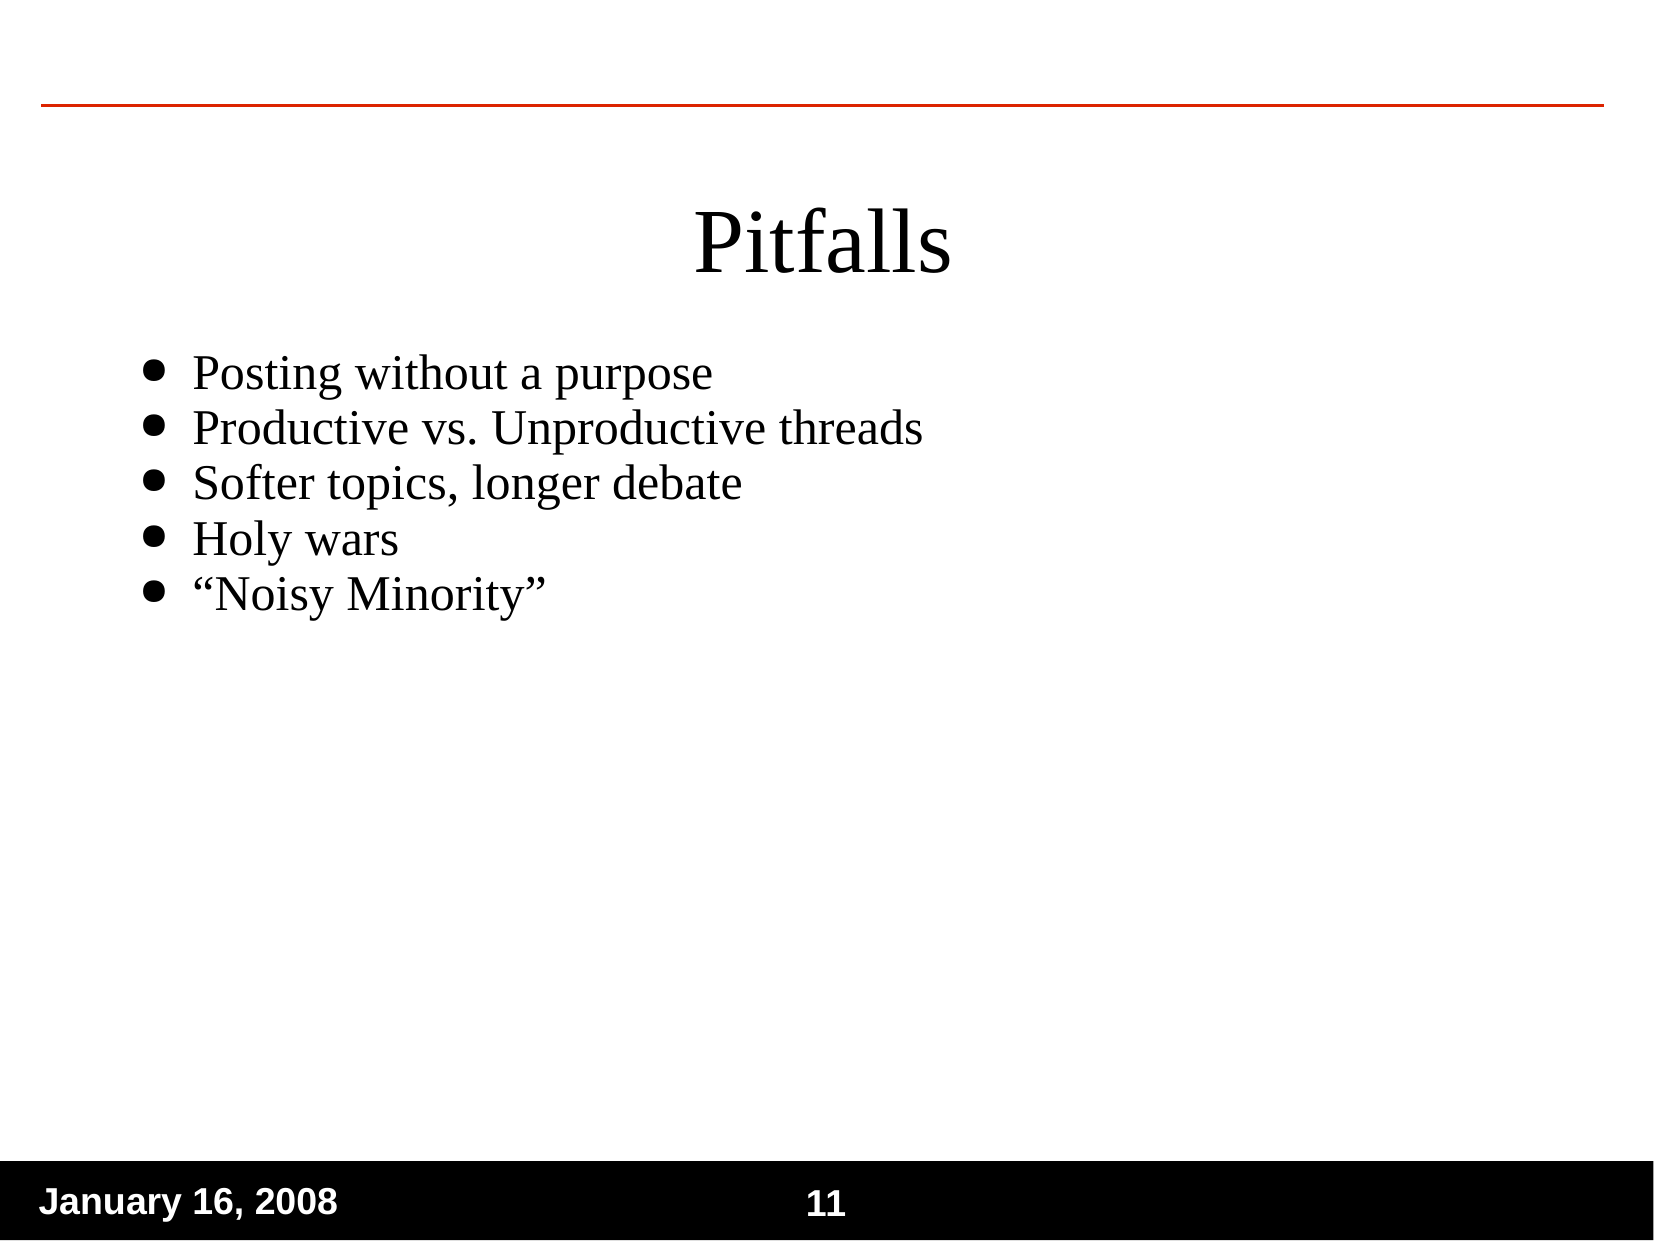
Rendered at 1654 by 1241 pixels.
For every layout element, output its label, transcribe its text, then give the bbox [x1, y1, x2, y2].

title Pitfalls [117, 137, 1530, 346]
list Posting without a purpose Productive vs. Unproductive threads Softer topics, longer debate Holy wars “Noisy Minority” [121, 344, 1534, 1127]
